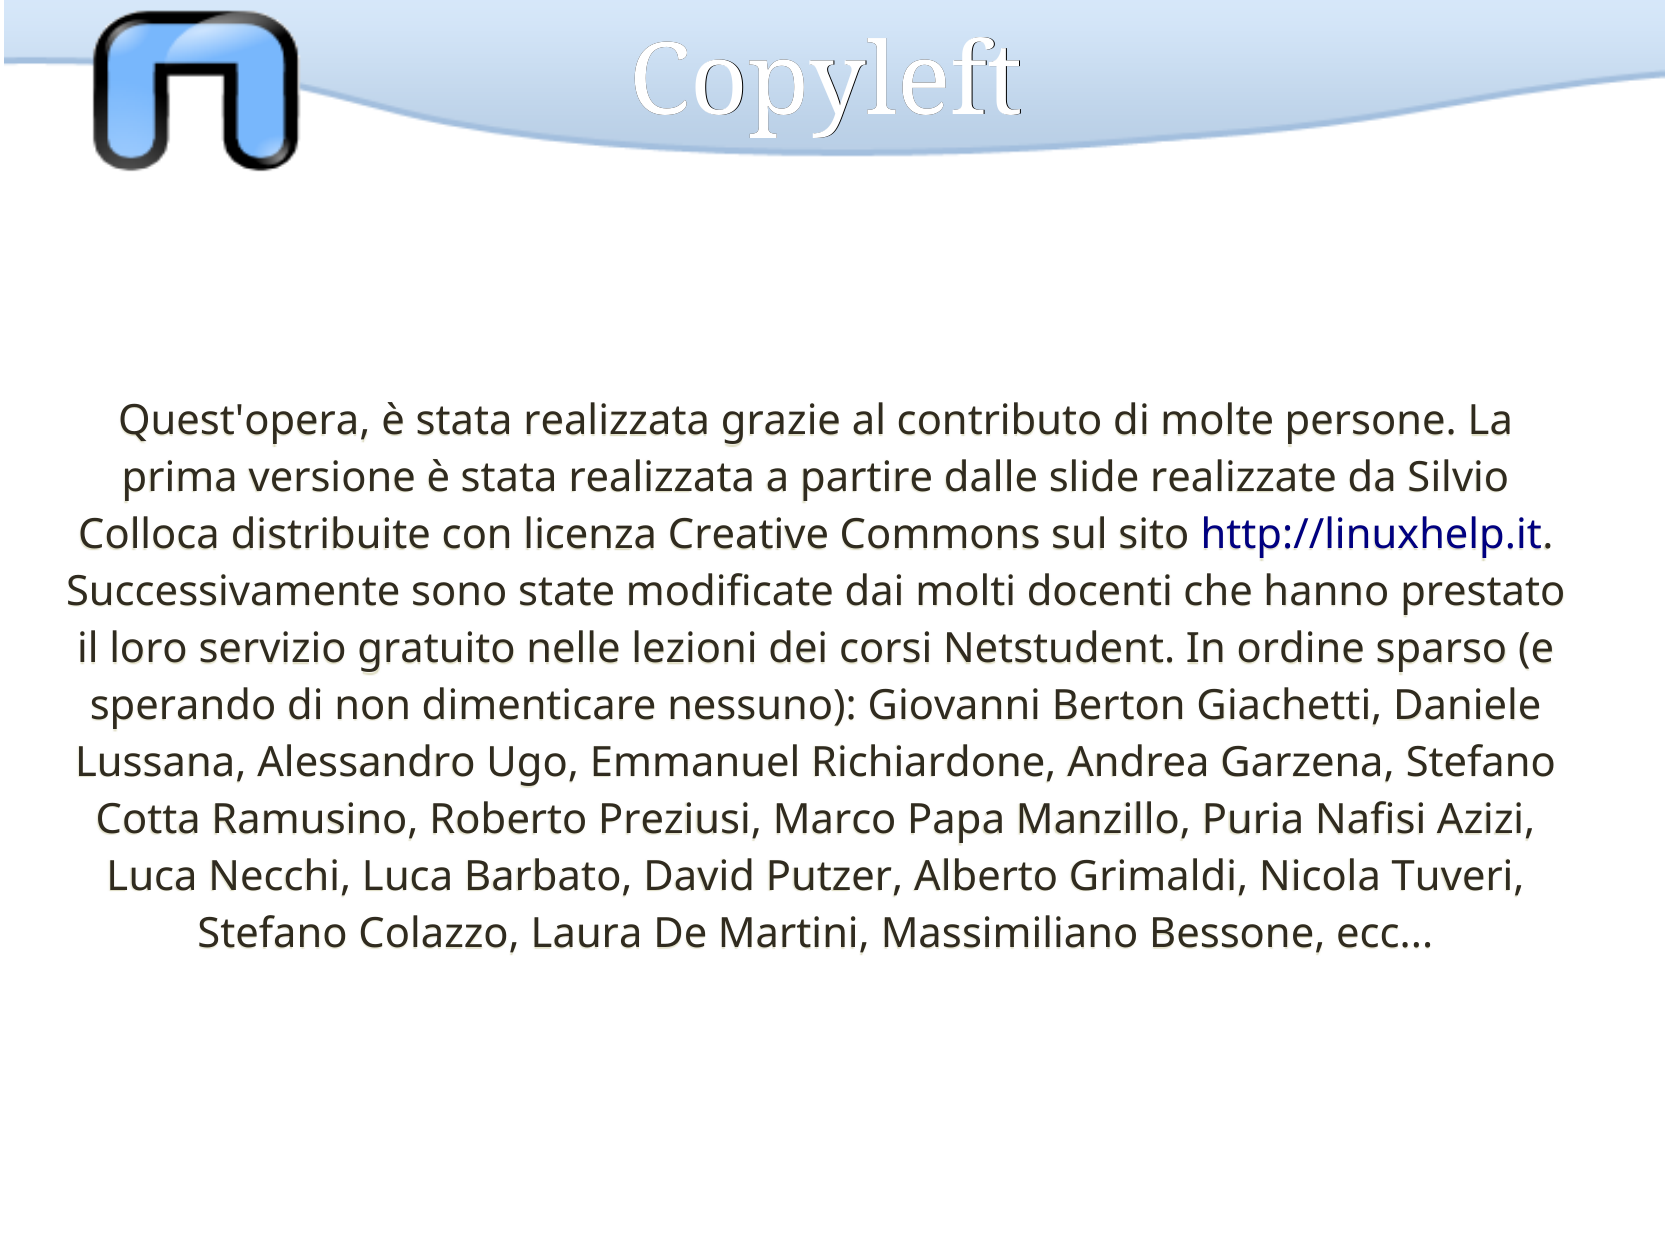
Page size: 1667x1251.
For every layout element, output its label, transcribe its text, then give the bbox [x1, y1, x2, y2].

picture [0, 0, 1667, 1251]
list Quest'opera, è stata realizzata grazie al contributo di molte persone. La prima versione è stata realizzata a partire dalle slide realizzate da Silvio Colloca distribuite con licenza Creative Commons sul sito http://linuxhelp.it. Successivamente sono state modificate dai molti docenti che hanno prestato il loro servizio gratuito nelle lezioni dei corsi Netstudent. In ordine sparso (e sperando di non dimenticare nessuno): Giovanni Berton Giachetti, Daniele Lussana, Alessandro Ugo, Emmanuel Richiardone, Andrea Garzena, Stefano Cotta Ramusino, Roberto Preziusi, Marco Papa Manzillo, Puria Nafisi Azizi, Luca Necchi, Luca Barbato, David Putzer, Alberto Grimaldi, Nicola Tuveri, Stefano Colazzo, Laura De Martini, Massimiliano Bessone, ecc... [49, 383, 1583, 1049]
text_box Copyleft [432, 0, 1556, 158]
